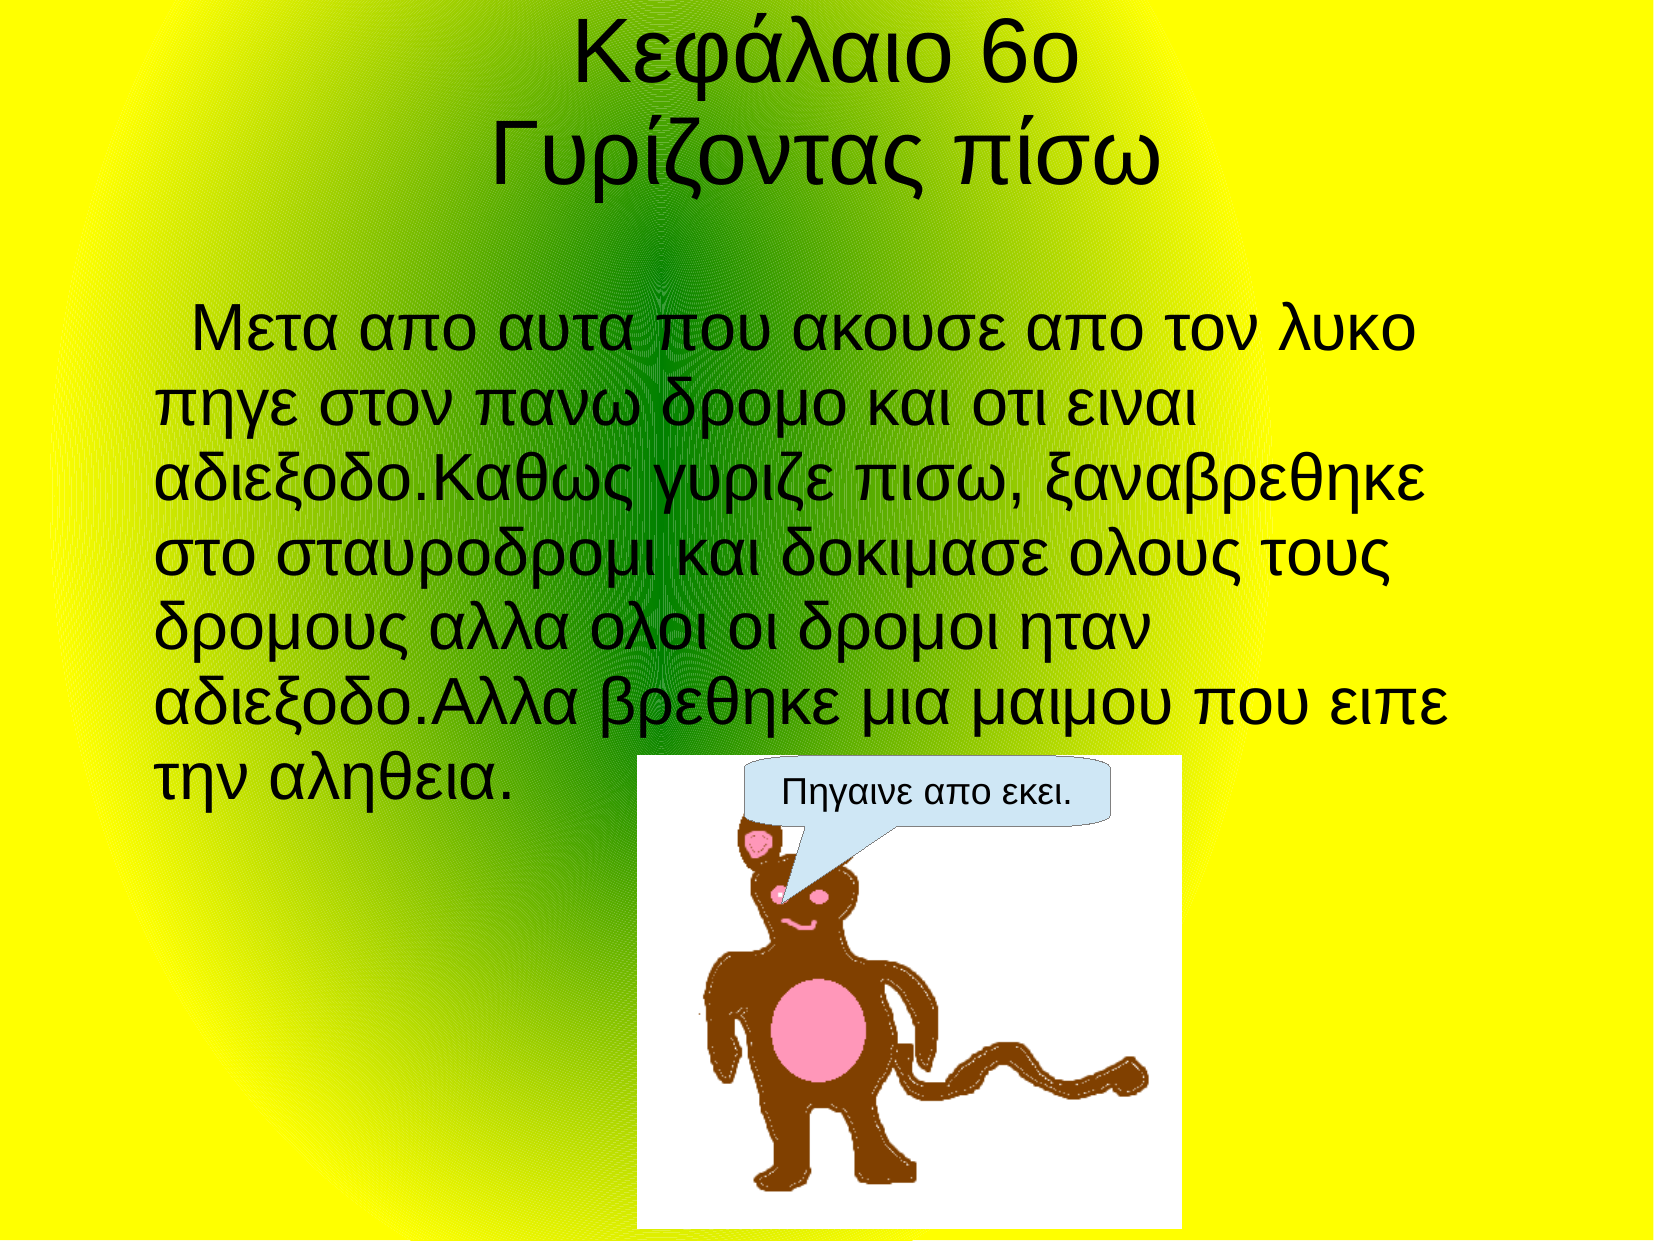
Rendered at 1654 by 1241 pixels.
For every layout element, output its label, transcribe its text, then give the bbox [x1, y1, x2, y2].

title Κεφάλαιο 6ο Γυρίζοντας πίσω [82, 0, 1571, 307]
list Μετα απο αυτα που ακουσε απο τον λυκo πηγε στον πανω δρομο και οτι ειναι αδιεξοδο.Καθως γυριζε πισω, ξαναβρεθηκε στο σταυροδρομι και δοκιμασε ολους τους δρομους αλλα ολοι οι δρομοι ηταν αδιεξοδο.Αλλα βρεθηκε μια μαιμου που ειπε την αληθεια. [82, 290, 1538, 1010]
text_box Πηγαινε απο εκει. [744, 755, 1111, 904]
picture [637, 755, 1182, 1229]
